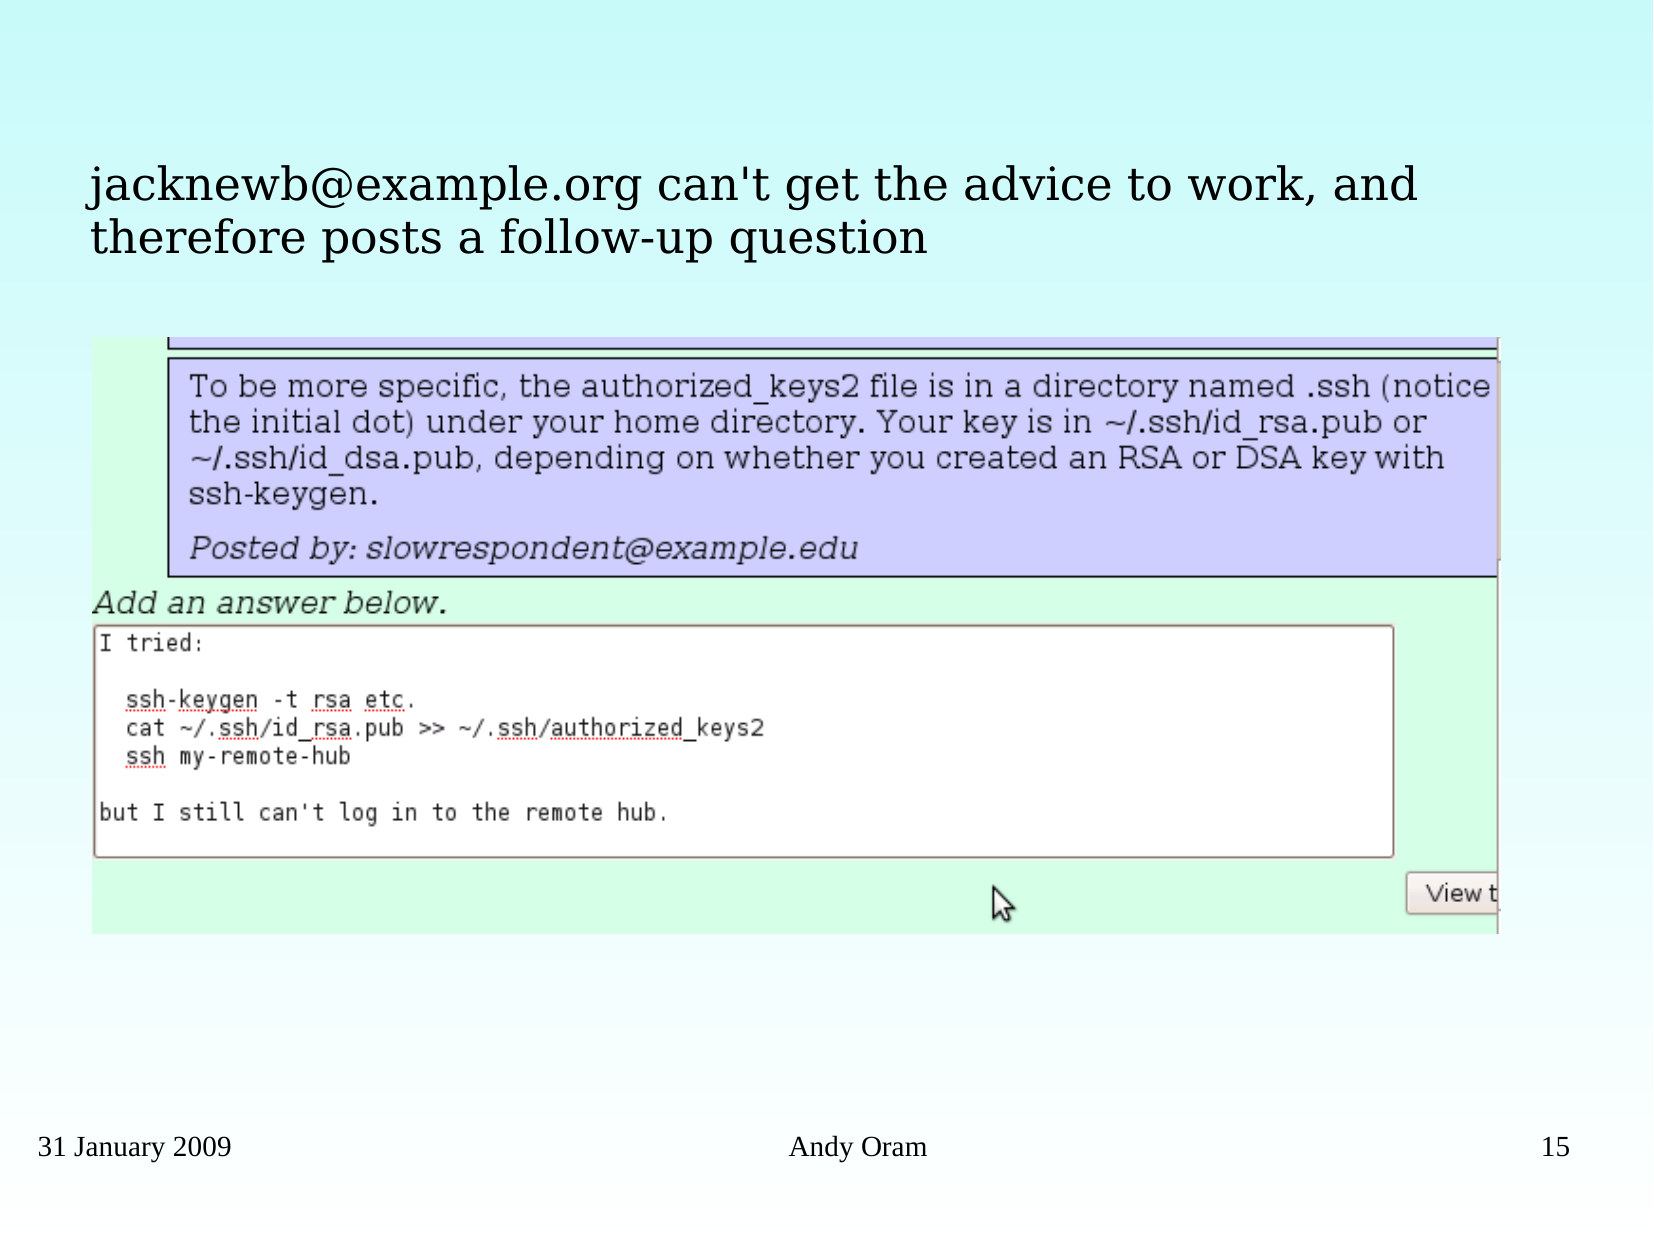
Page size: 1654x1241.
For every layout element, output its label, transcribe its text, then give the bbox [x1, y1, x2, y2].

text_box jacknewb@example.org can't get the advice to work, and therefore posts a follow-up question [75, 150, 1538, 338]
picture [92, 337, 1501, 934]
